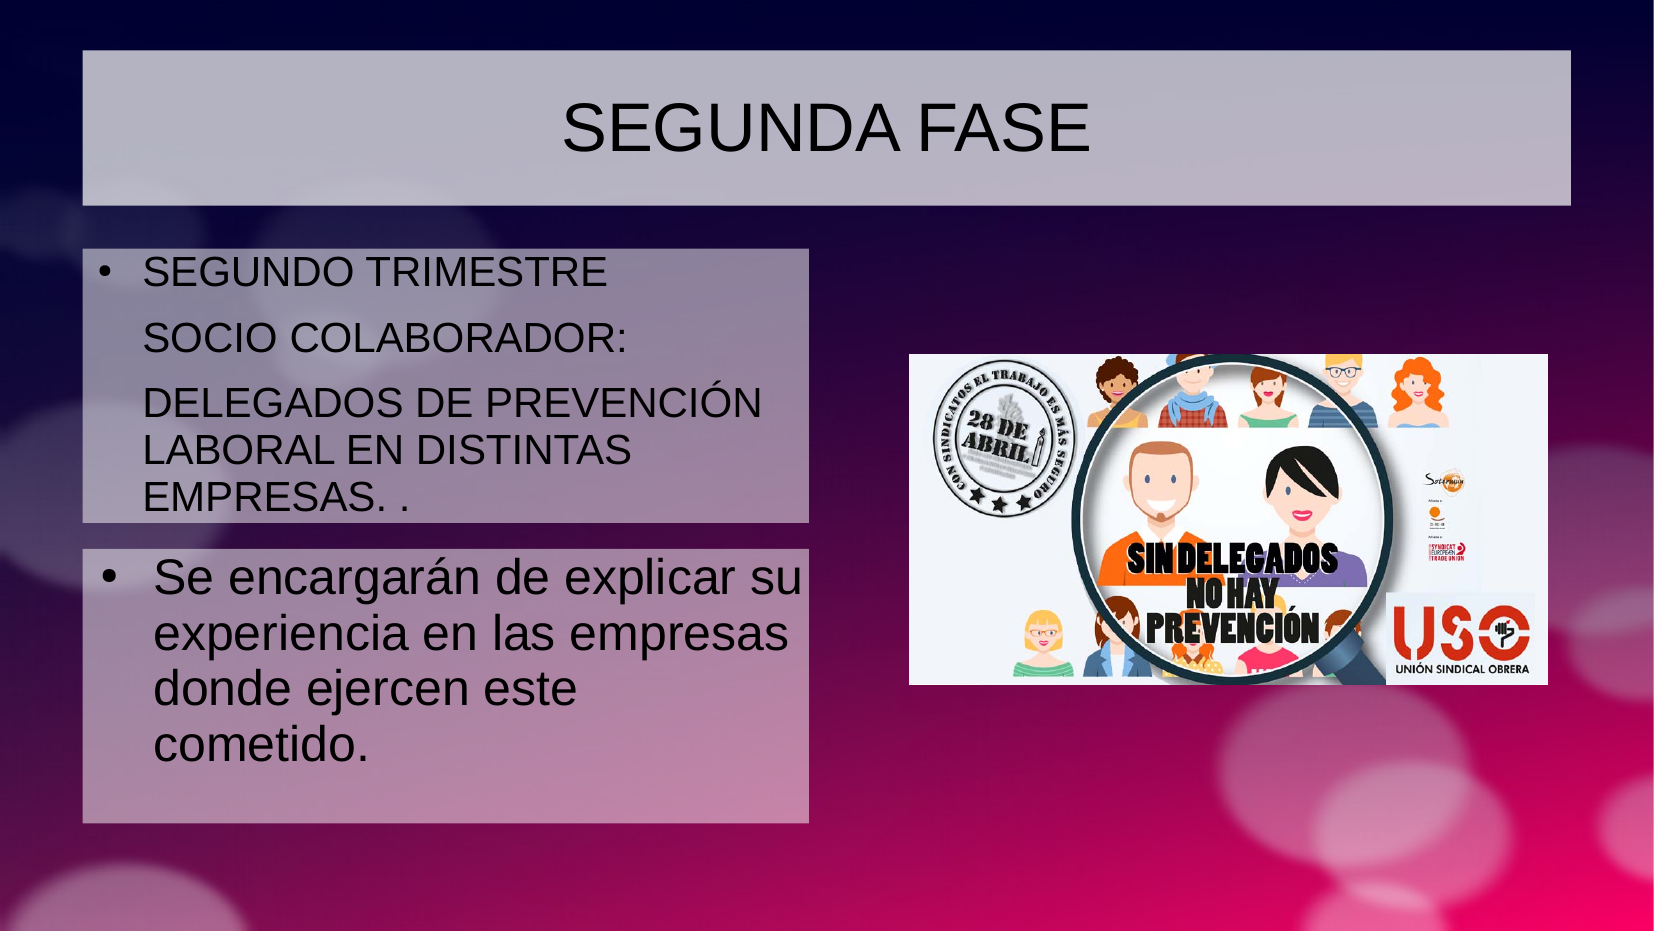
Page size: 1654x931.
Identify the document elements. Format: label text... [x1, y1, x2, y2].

title SEGUNDA FASE [82, 50, 1571, 206]
list Se encargarán de explicar su experiencia en las empresas donde ejercen este cometido. [82, 548, 809, 824]
picture [0, 0, 1654, 931]
list SEGUNDO TRIMESTRE SOCIO COLABORADOR: DELEGADOS DE PREVENCIÓN LABORAL EN DISTINTAS EMPRESAS. . [82, 248, 809, 523]
